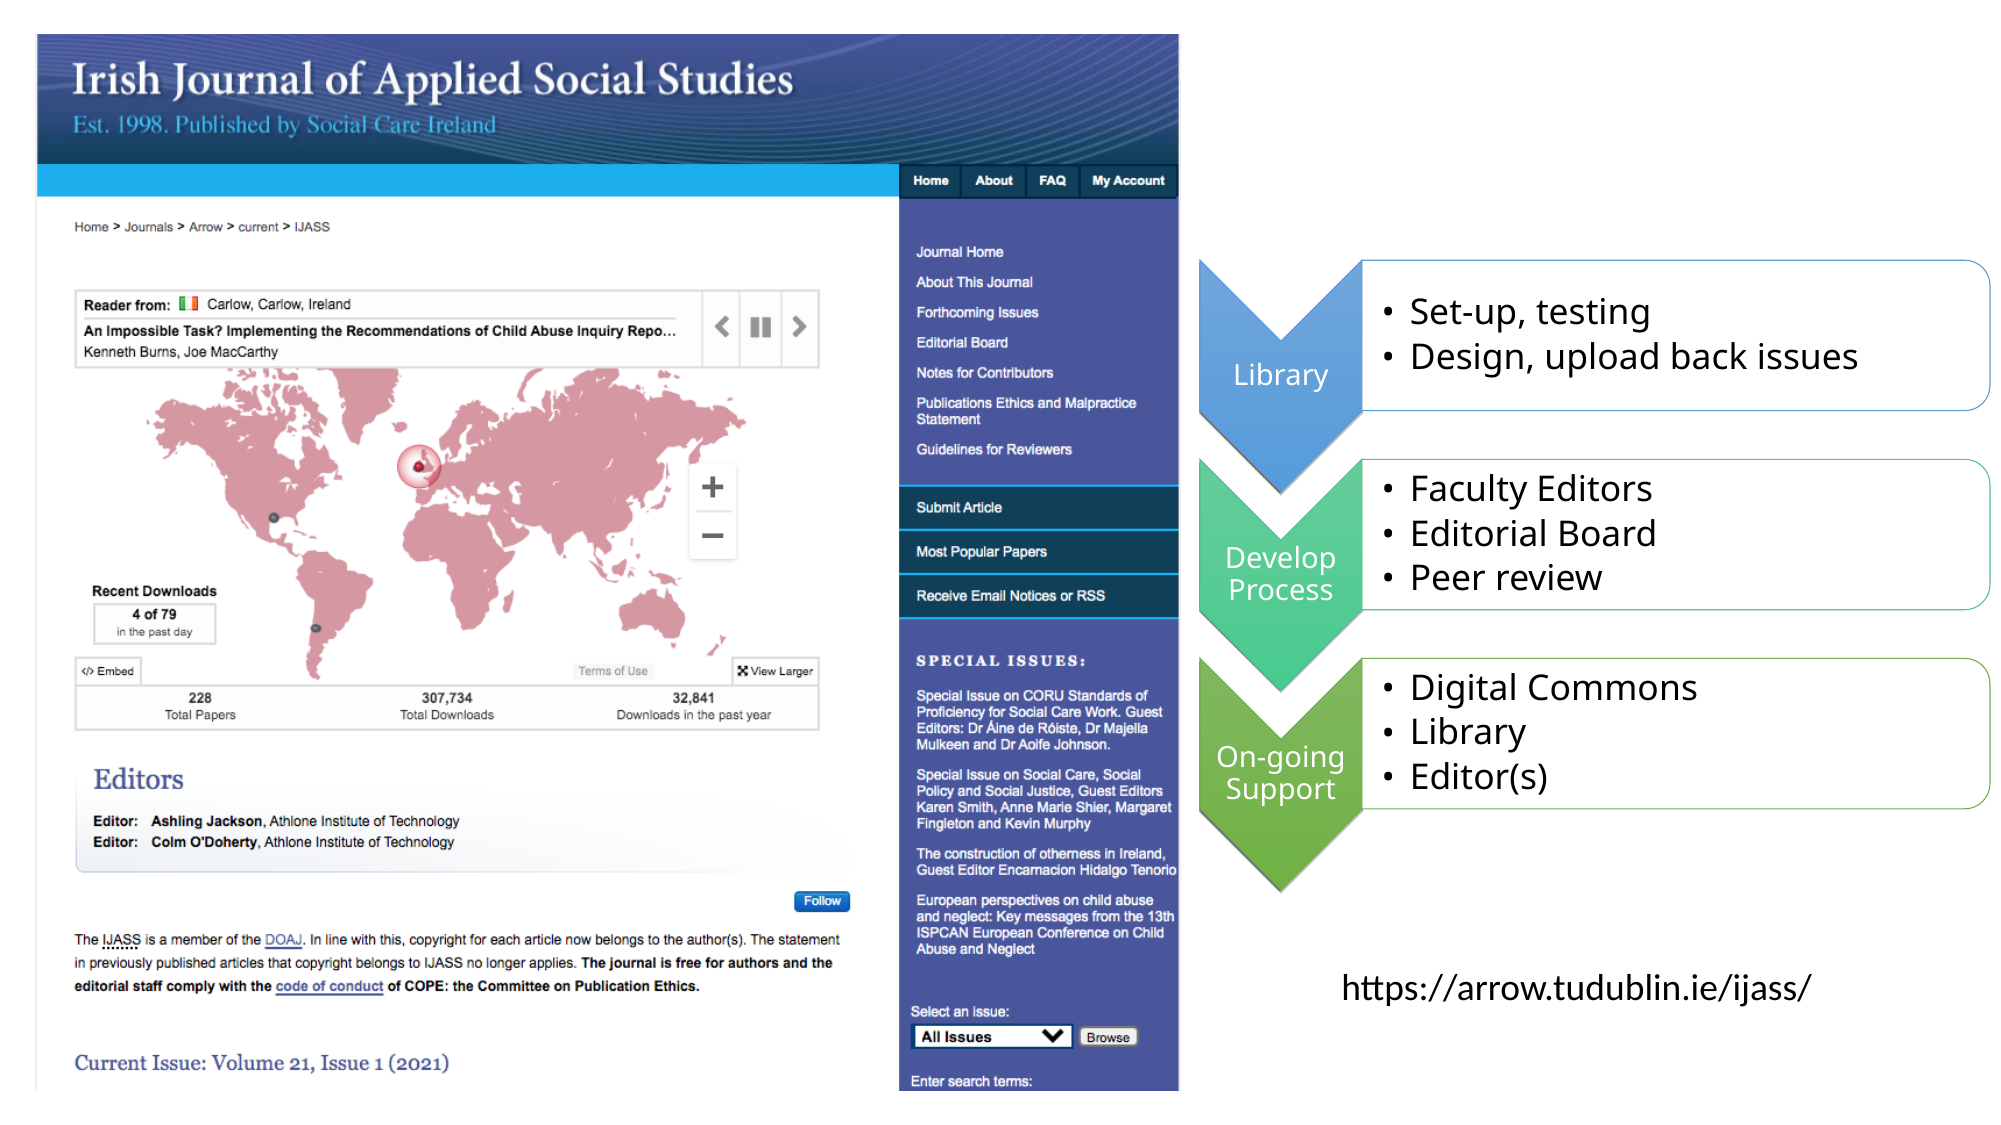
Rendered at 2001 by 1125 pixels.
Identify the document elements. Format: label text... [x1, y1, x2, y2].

text_box Digital Commons Library Editor(s) [1361, 658, 1990, 809]
text_box Set-up, testing Design, upload back issues [1361, 260, 1990, 411]
text_box Develop Process [1200, 459, 1362, 691]
picture [35, 34, 1181, 1091]
text_box Library [1200, 260, 1362, 492]
text_box Faculty Editors Editorial Board Peer review [1361, 459, 1990, 610]
text_box On-going Support [1200, 658, 1362, 890]
text_box https://arrow.tudublin.ie/ijass/ [1326, 955, 1865, 1016]
